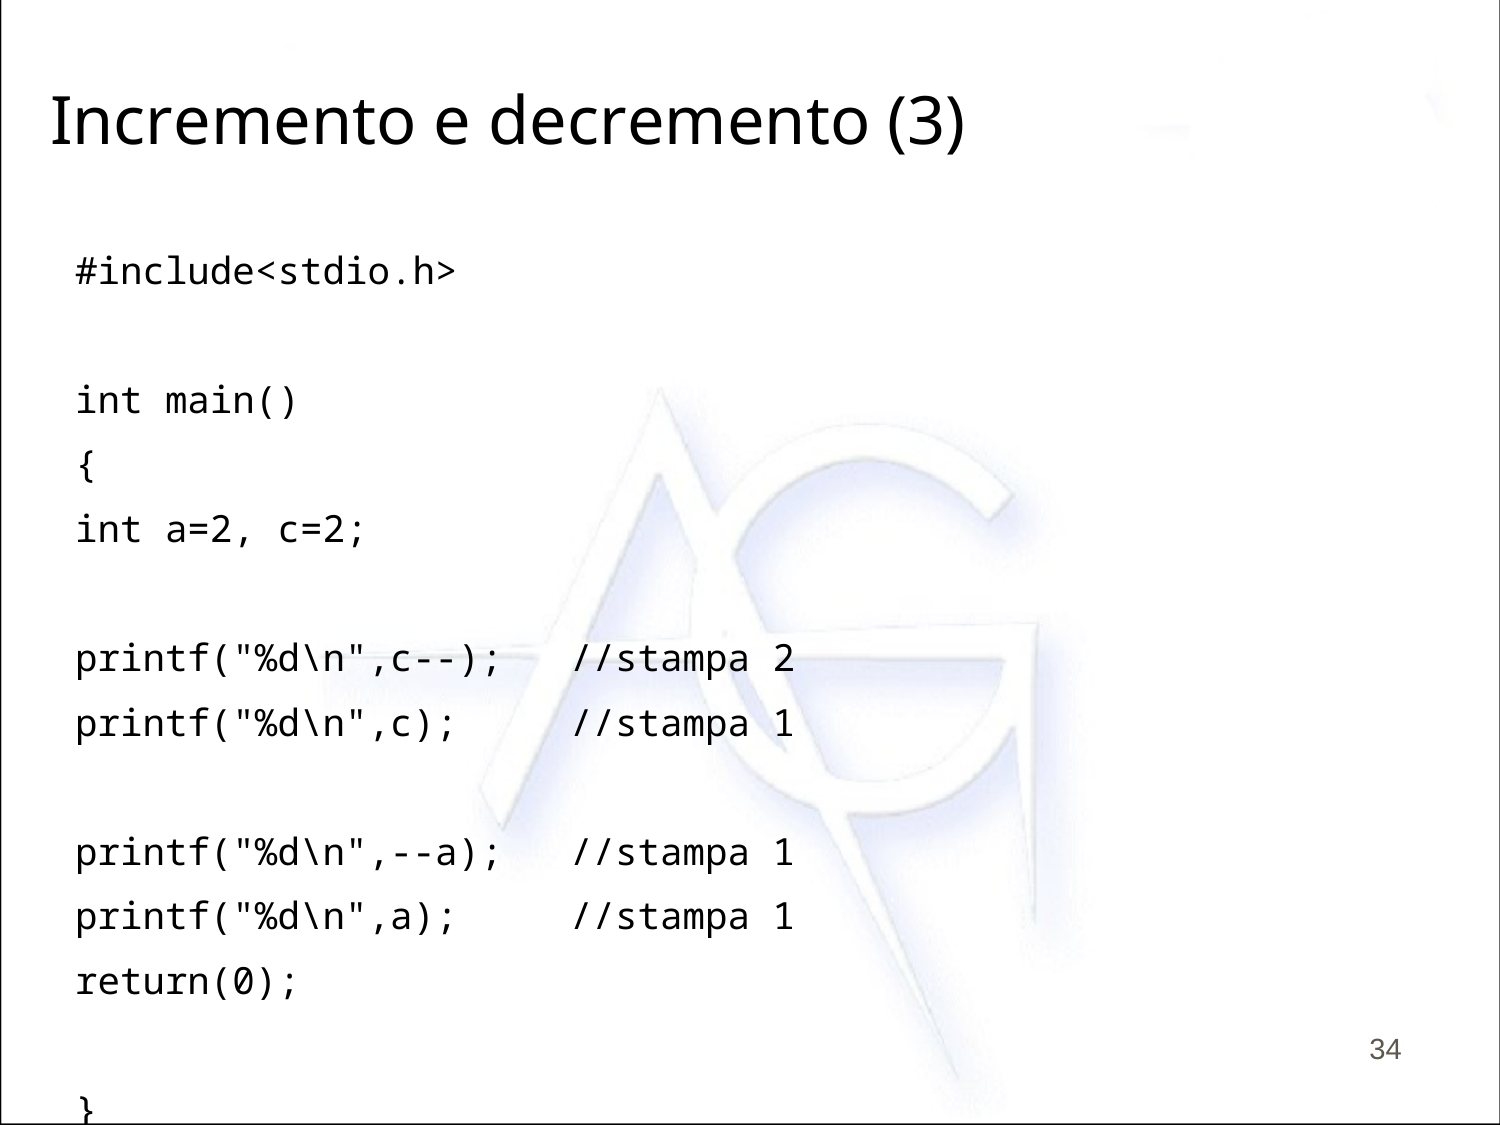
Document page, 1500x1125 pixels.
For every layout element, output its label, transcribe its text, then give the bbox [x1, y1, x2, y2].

title Incremento e decremento (3) [49, 0, 1438, 251]
picture [0, 0, 1500, 1125]
list #include<stdio.h> int main() { int a=2, c=2; printf("%d\n",c--); //stampa 2 printf("%d\n",c); //stampa 1 printf("%d\n",--a); //stampa 1 printf("%d\n",a); //stampa 1 return(0); } [75, 244, 1417, 1030]
